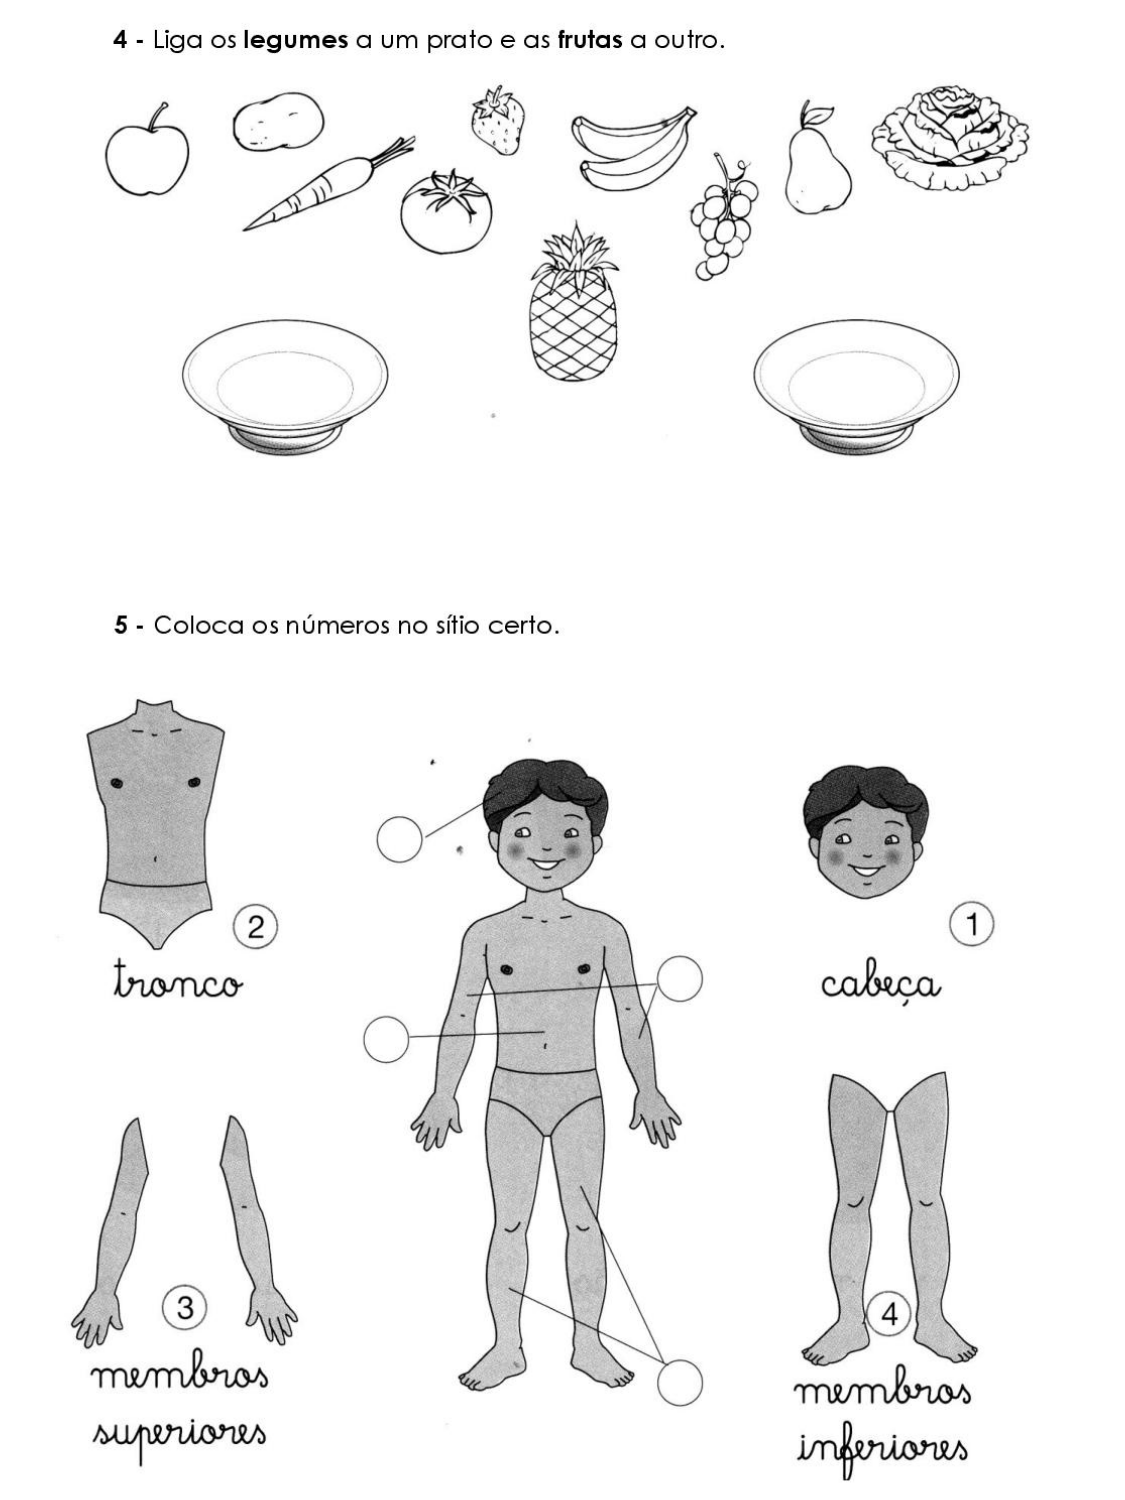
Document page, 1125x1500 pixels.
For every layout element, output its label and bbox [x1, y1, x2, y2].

picture [54, 0, 1050, 1500]
